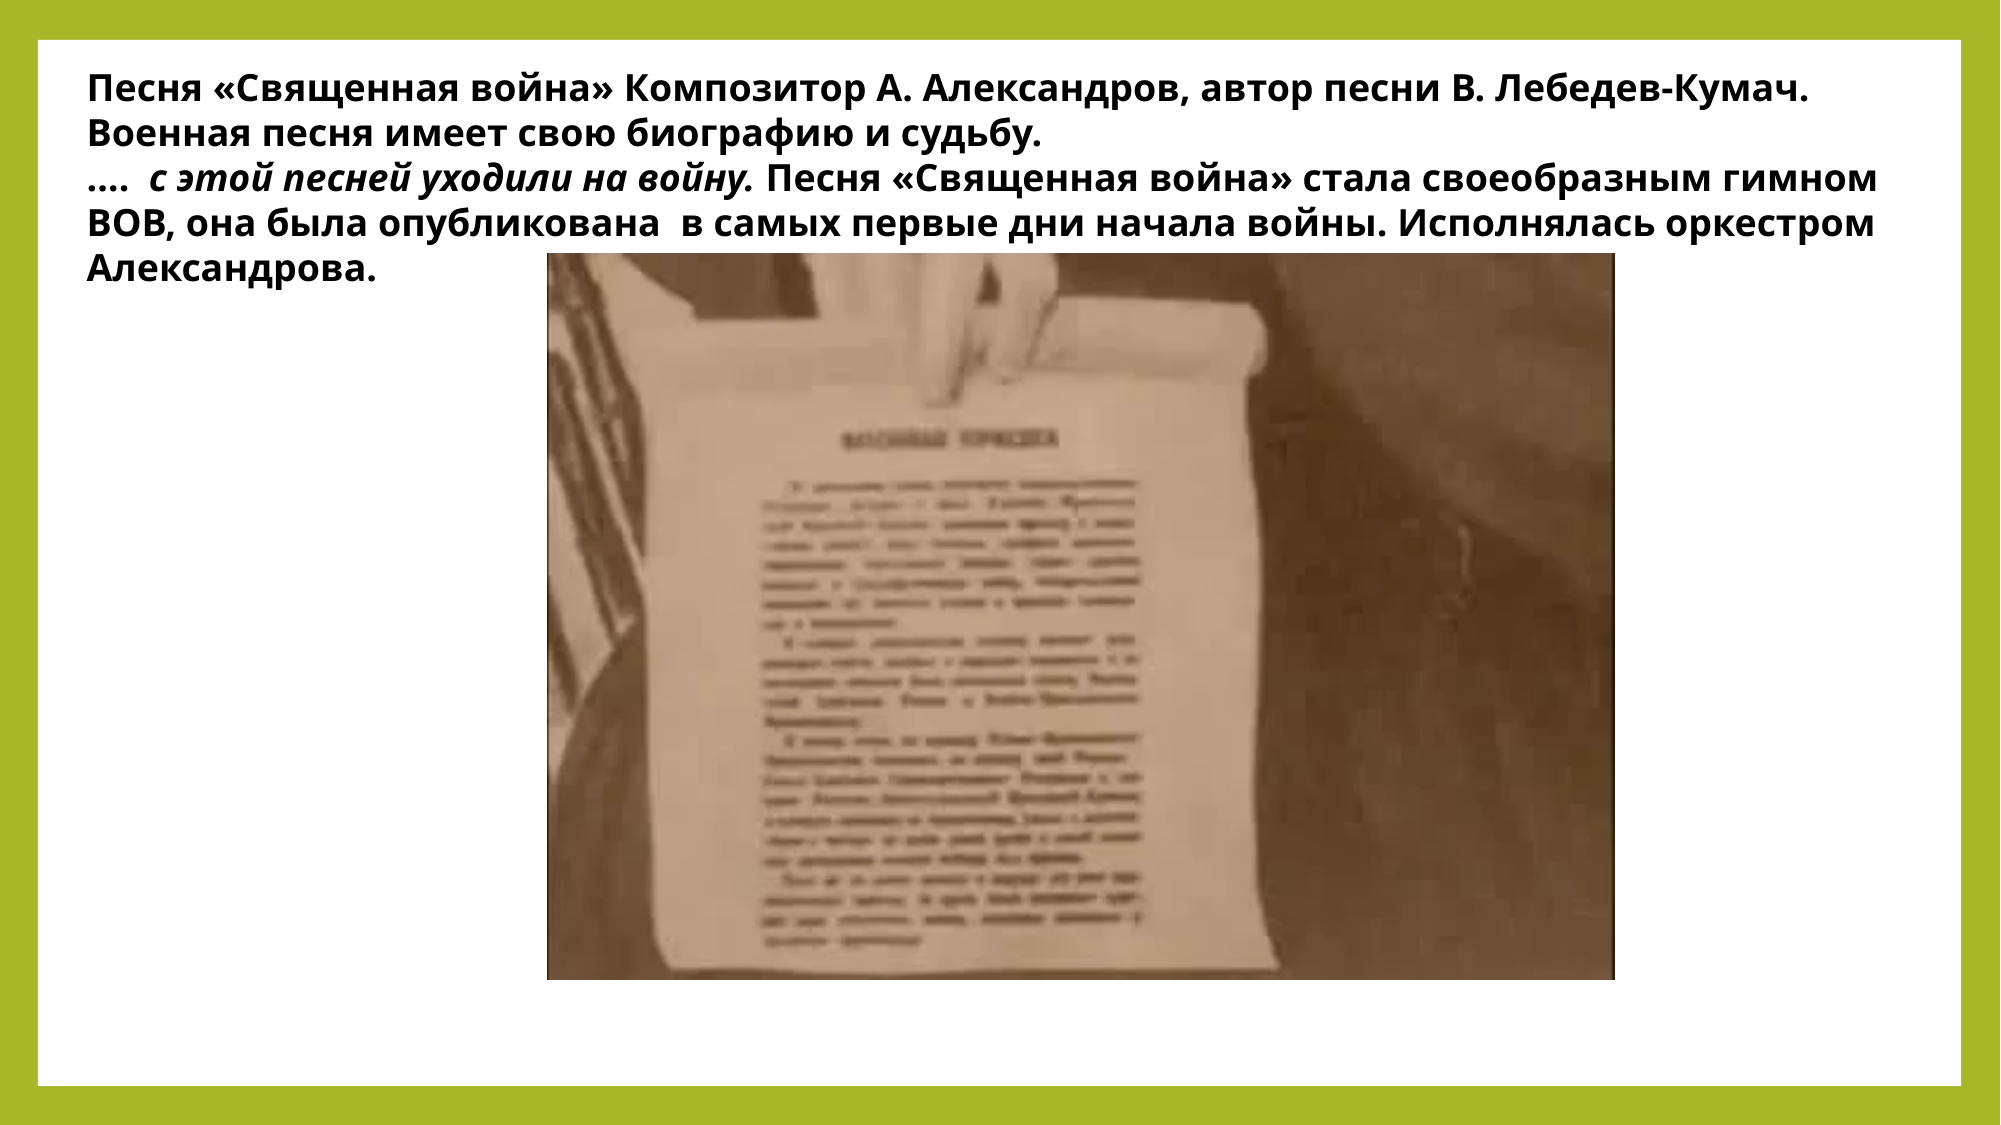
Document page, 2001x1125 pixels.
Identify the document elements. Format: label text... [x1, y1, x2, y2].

text_box Песня «Священная война» Композитор А. Александров, автор песни В. Лебедев-Кумач. Военная песня имеет свою биографию и судьбу. …. с этой песней уходили на войну. Песня «Священная война» стала своеобразным гимном ВОВ, она была опубликована в самых первые дни начала войны. Исполнялась оркестром Александрова. [71, 56, 1910, 297]
picture [547, 253, 1615, 980]
